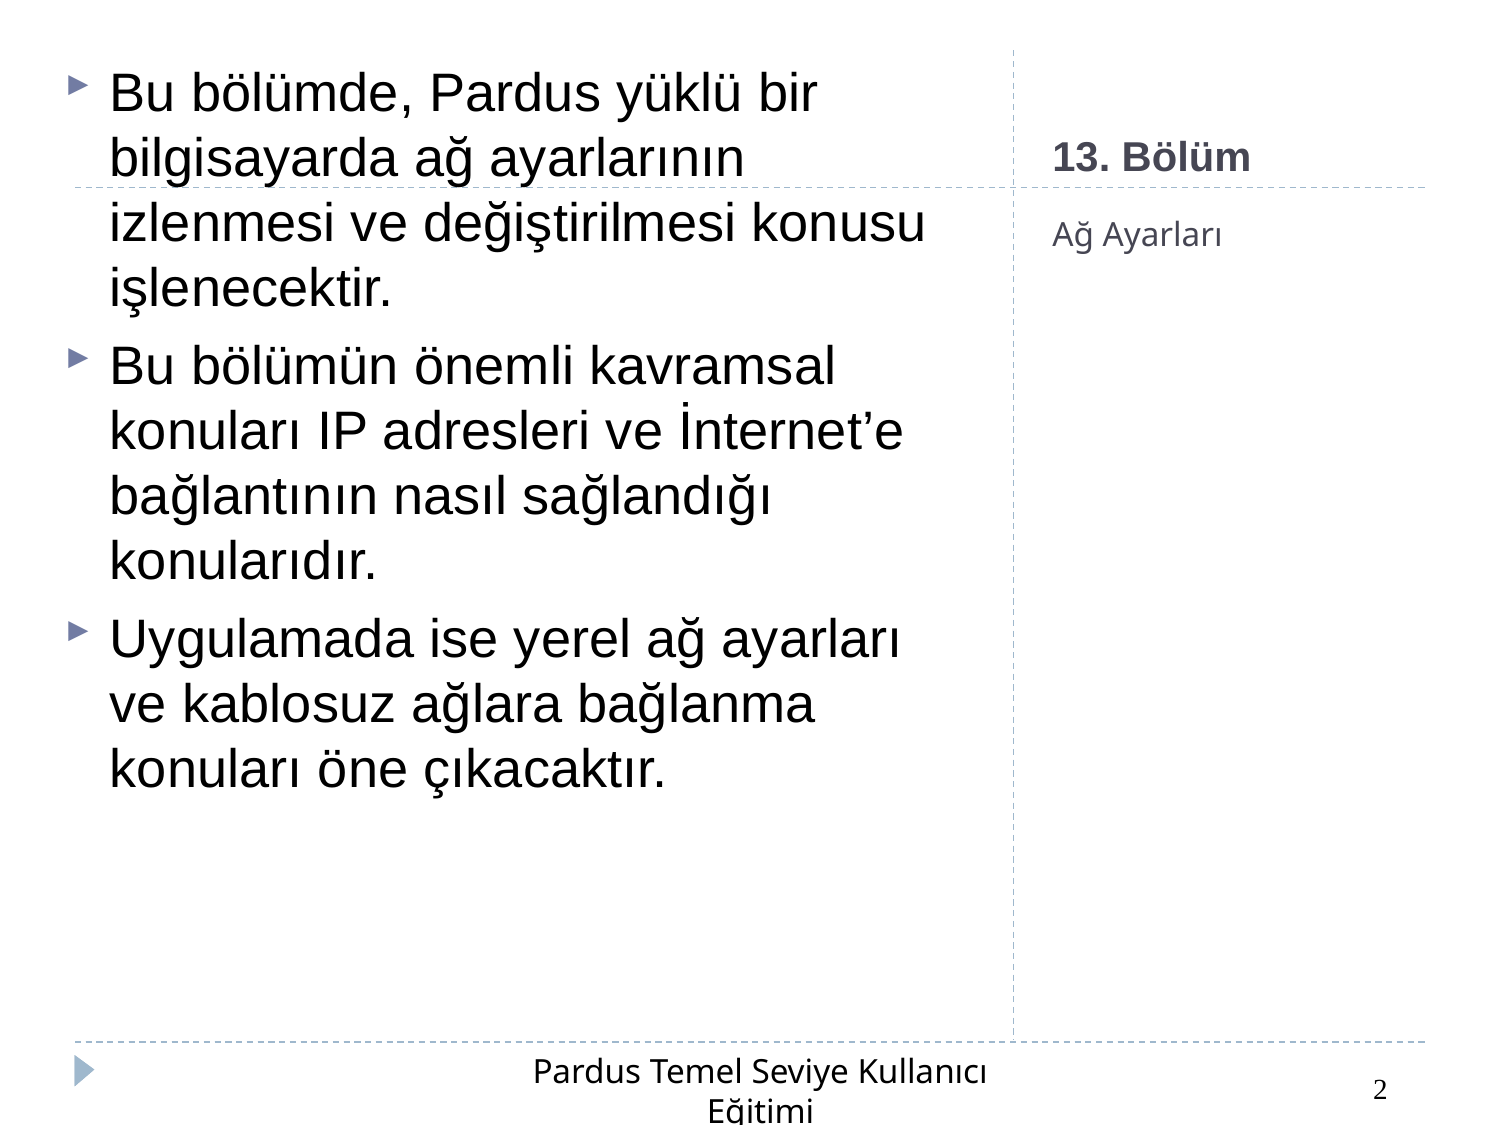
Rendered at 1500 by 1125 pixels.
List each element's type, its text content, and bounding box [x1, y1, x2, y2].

title 13. Bölüm [1037, 50, 1450, 188]
list Bu bölümde, Pardus yüklü bir bilgisayarda ağ ayarlarının izlenmesi ve değiştirilmesi konusu işlenecektir. Bu bölümün önemli kavramsal konuları IP adresleri ve İnternet’e bağlantının nasıl sağlandığı konularıdır. Uygulamada ise yerel ağ ayarları ve kablosuz ağlara bağlanma konuları öne çıkacaktır. [50, 50, 988, 988]
list Ağ Ayarları [1037, 200, 1450, 995]
